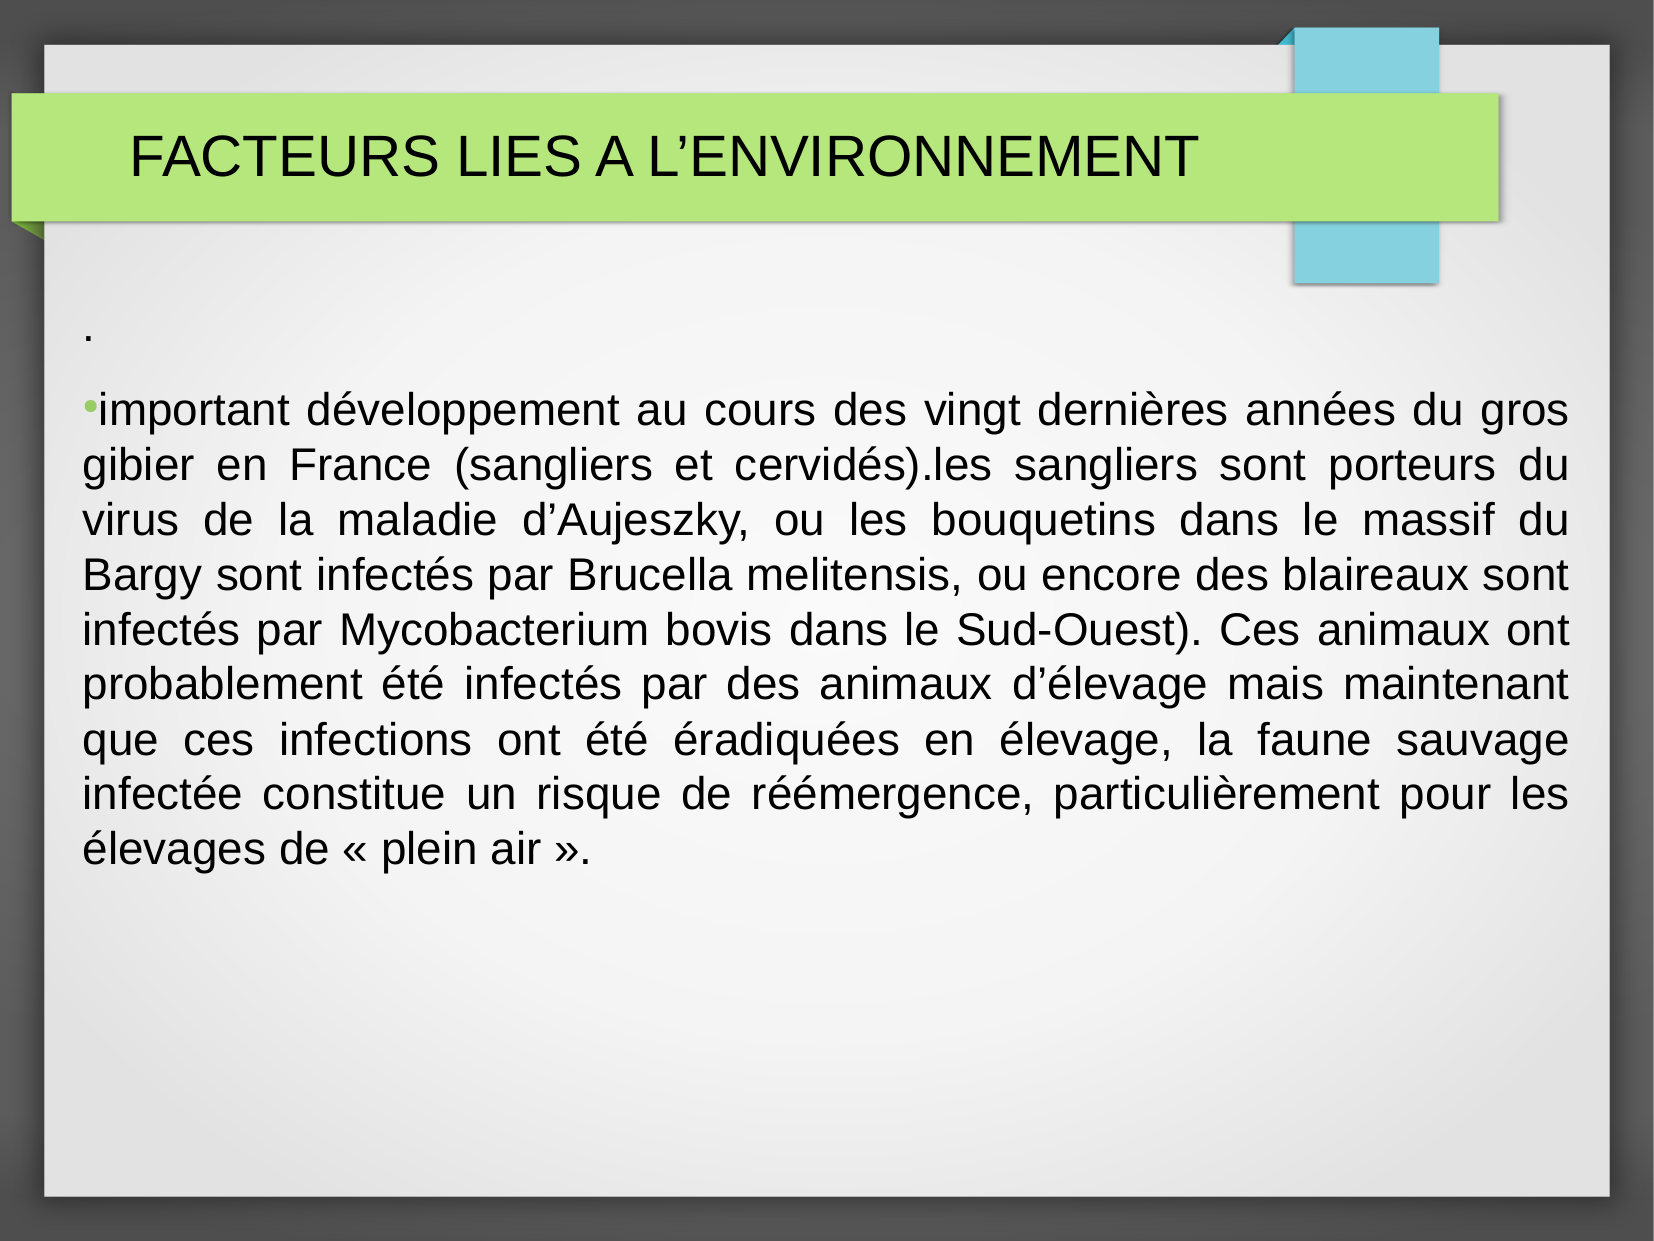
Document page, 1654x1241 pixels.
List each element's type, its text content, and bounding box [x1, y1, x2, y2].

list . important développement au cours des vingt dernières années du gros gibier en France (sangliers et cervidés).les sangliers sont porteurs du virus de la maladie d’Aujeszky, ou les bouquetins dans le massif du Bargy sont infectés par Brucella melitensis, ou encore des blaireaux sont infectés par Mycobacterium bovis dans le Sud-Ouest). Ces animaux ont probablement été infectés par des animaux d’élevage mais maintenant que ces infections ont été éradiquées en élevage, la faune sauvage infectée constitue un risque de réémergence, particulièrement pour les élevages de « plein air ». [82, 295, 1571, 1015]
title FACTEURS LIES A L’ENVIRONNEMENT [82, 83, 1264, 224]
